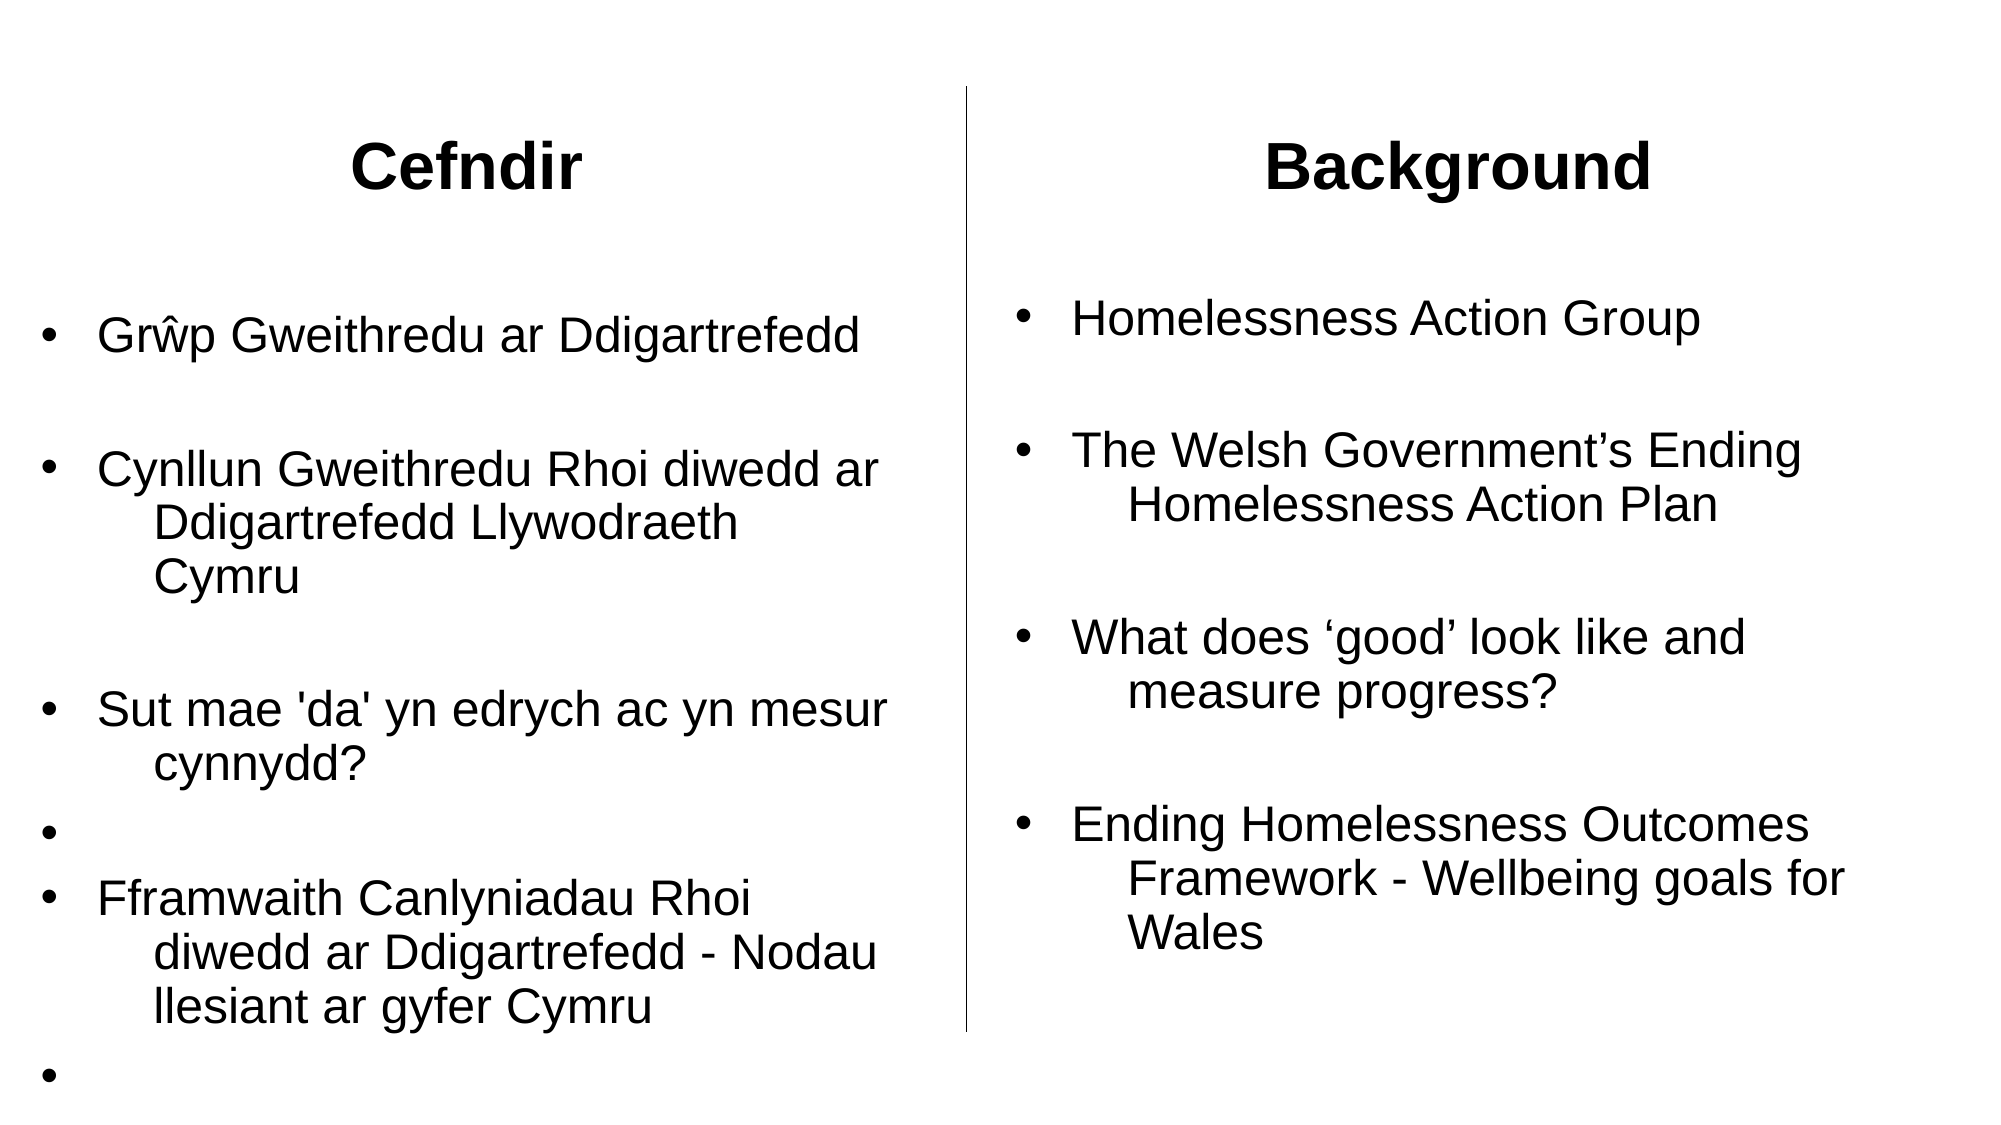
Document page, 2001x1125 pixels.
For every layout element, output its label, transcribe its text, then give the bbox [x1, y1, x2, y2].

text_box Background Homelessness Action Group The Welsh Government’s Ending Homelessness Action Plan What does ‘good’ look like and measure progress? Ending Homelessness Outcomes Framework - Wellbeing goals for Wales [999, 124, 1919, 1047]
subtitle Cefndir Grŵp Gweithredu ar Ddigartrefedd Cynllun Gweithredu Rhoi diwedd ar Ddigartrefedd Llywodraeth Cymru Sut mae 'da' yn edrych ac yn mesur cynnydd? Fframwaith Canlyniadau Rhoi diwedd ar Ddigartrefedd - Nodau llesiant ar gyfer Cymru [25, 124, 909, 1052]
